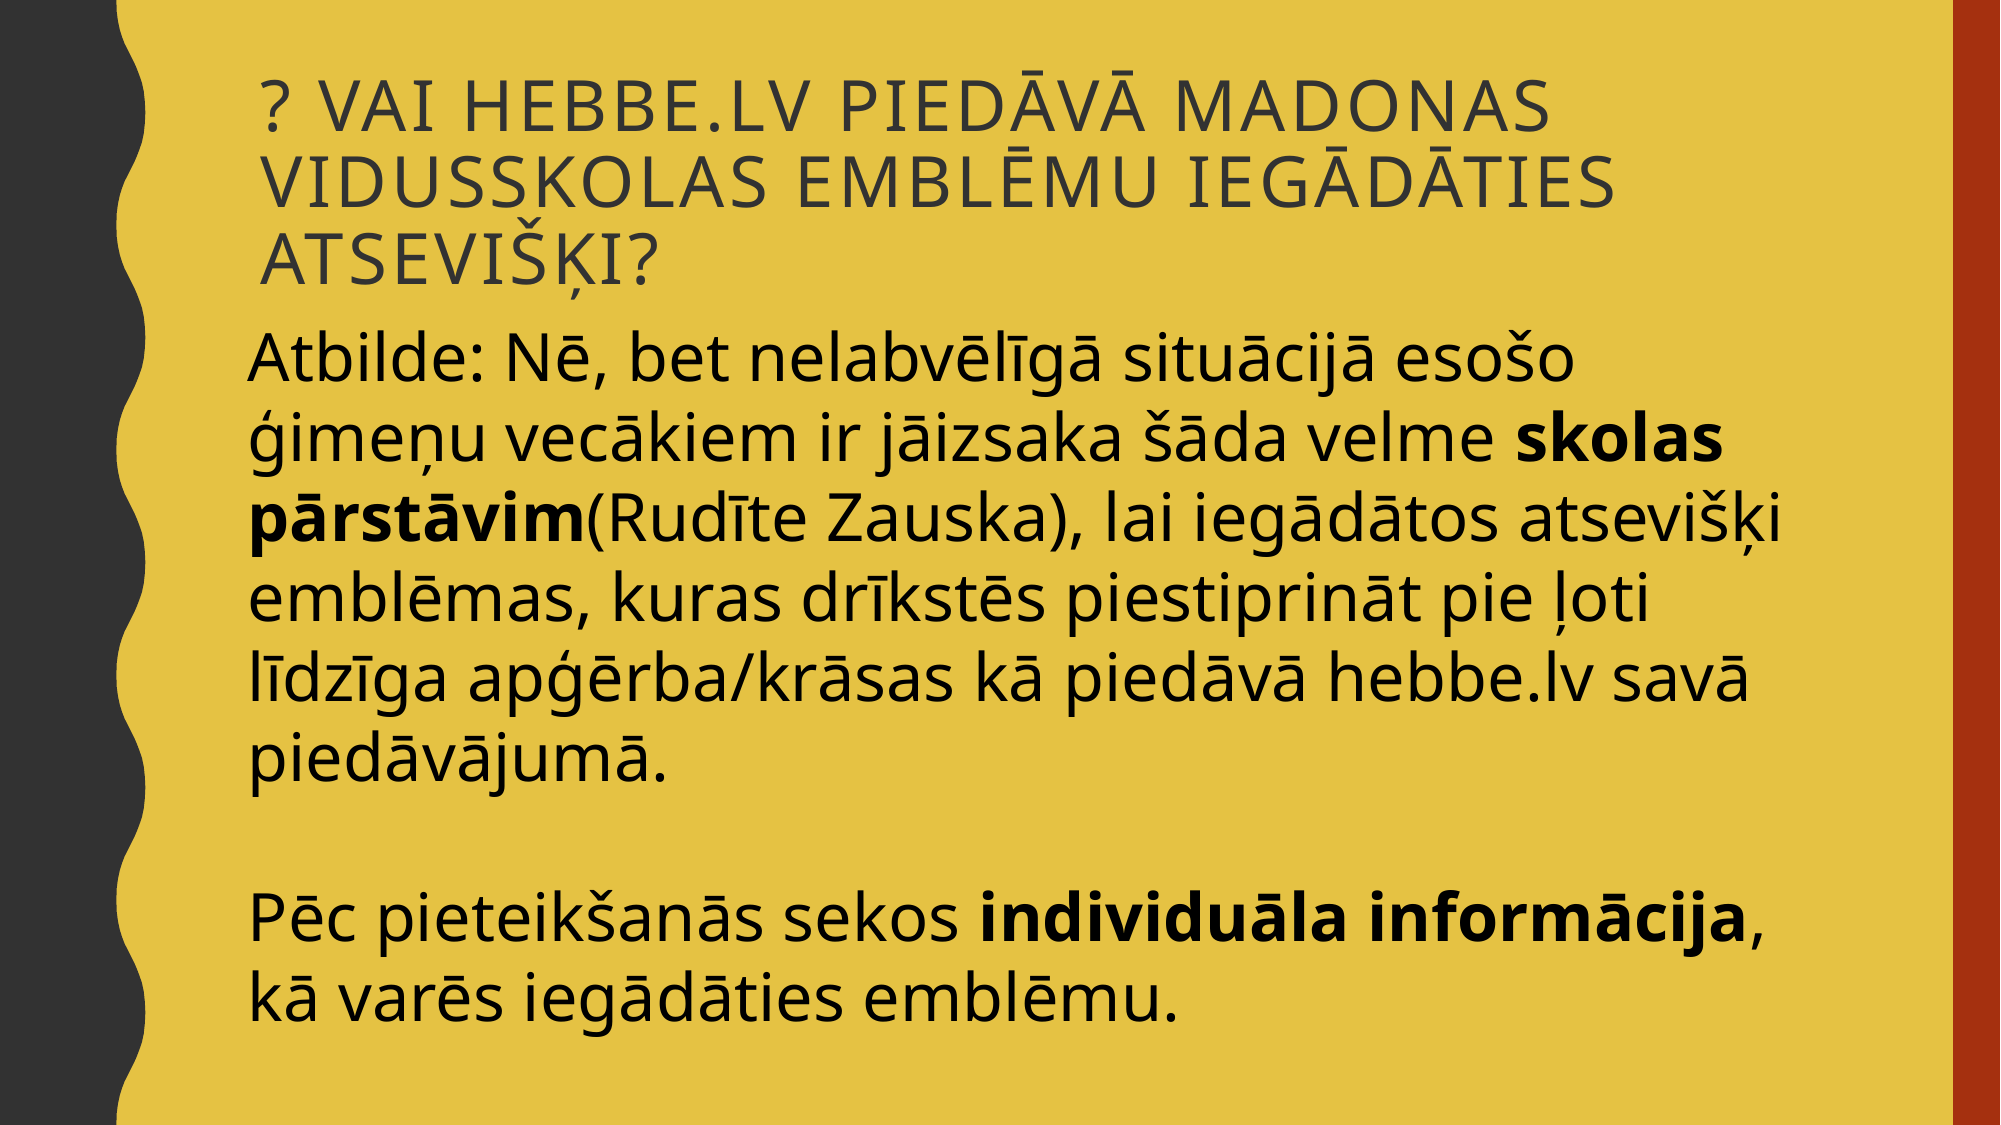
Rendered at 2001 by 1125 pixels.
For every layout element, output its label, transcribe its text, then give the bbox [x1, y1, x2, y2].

title ? Vai hebbe.lv piedāvā madonas vidusskolas emblēmu iegādāties atsevišķi? [245, 62, 1941, 308]
text_box Atbilde: Nē, bet nelabvēlīgā situācijā esošo ģimeņu vecākiem ir jāizsaka šāda velme skolas pārstāvim(Rudīte Zauska), lai iegādātos atsevišķi emblēmas, kuras drīkstēs piestiprināt pie ļoti līdzīga apģērba/krāsas kā piedāvā hebbe.lv savā piedāvājumā. Pēc pieteikšanās sekos individuāla informācija, kā varēs iegādāties emblēmu. [232, 307, 1831, 969]
